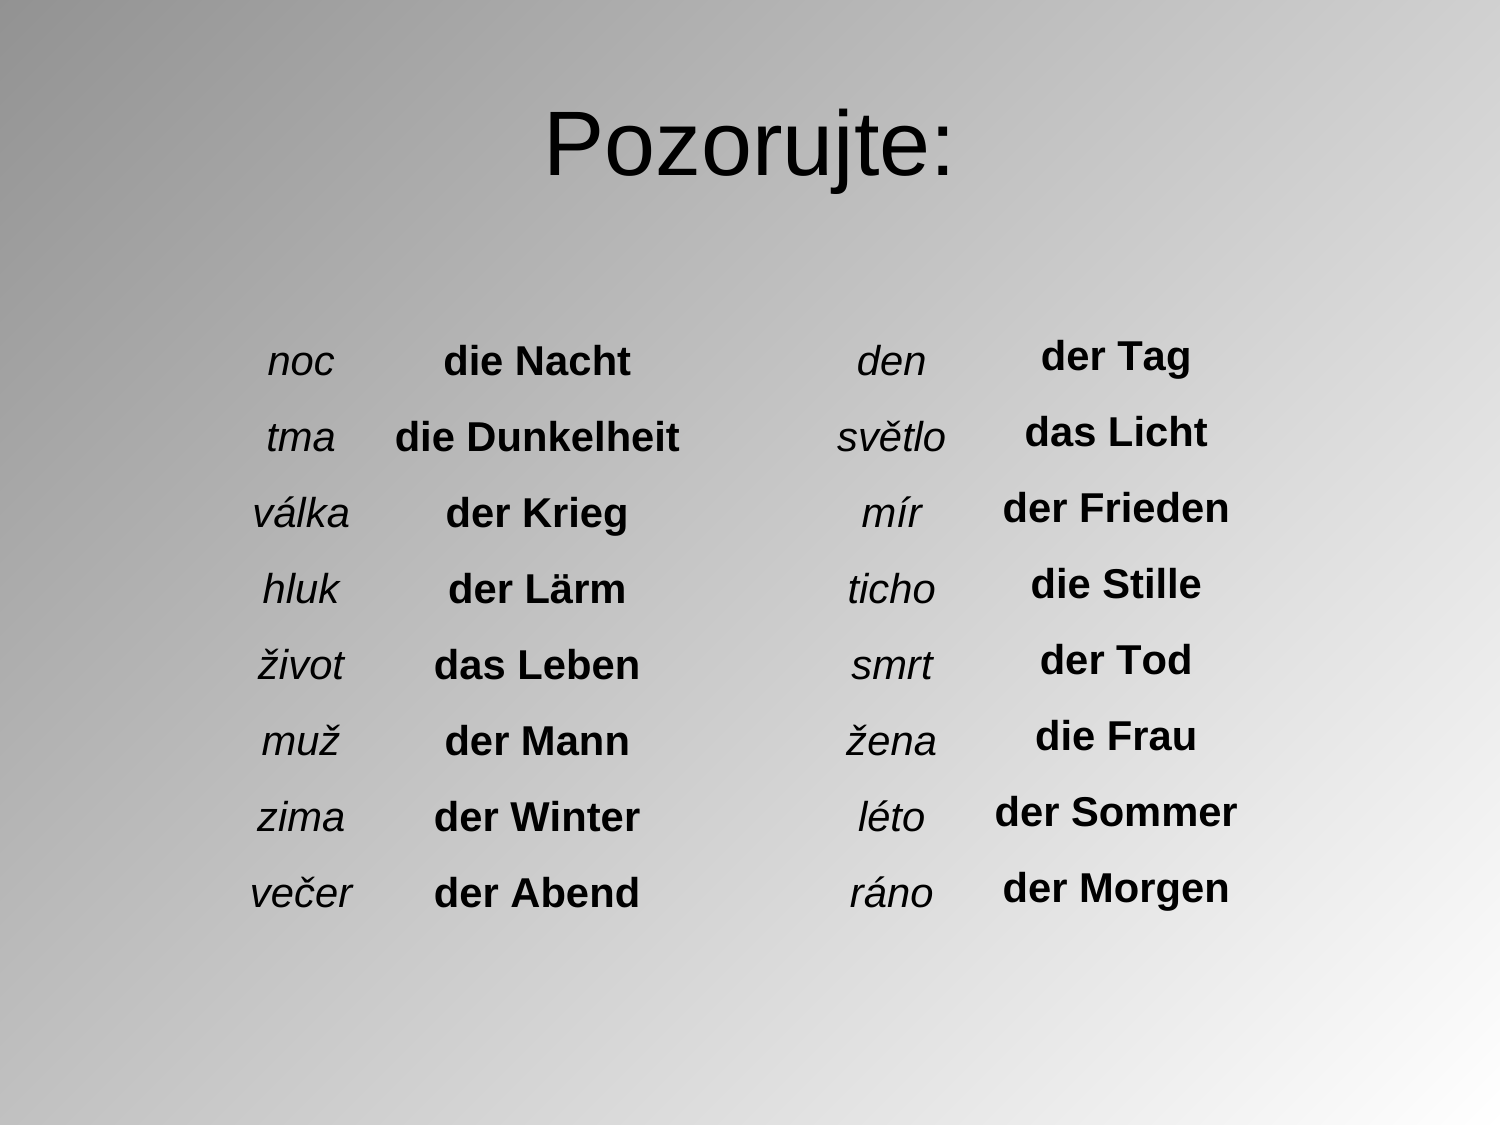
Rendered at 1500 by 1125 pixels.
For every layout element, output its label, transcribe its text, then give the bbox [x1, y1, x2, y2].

text_box der Tag das Licht der Frieden die Stille der Tod die Frau der Sommer der Morgen [815, 321, 1418, 919]
title Pozorujte: [75, 45, 1426, 233]
text_box den světlo mír ticho smrt žena léto ráno [590, 326, 1194, 924]
text_box noc tma válka hluk život muž zima večer [0, 326, 590, 924]
